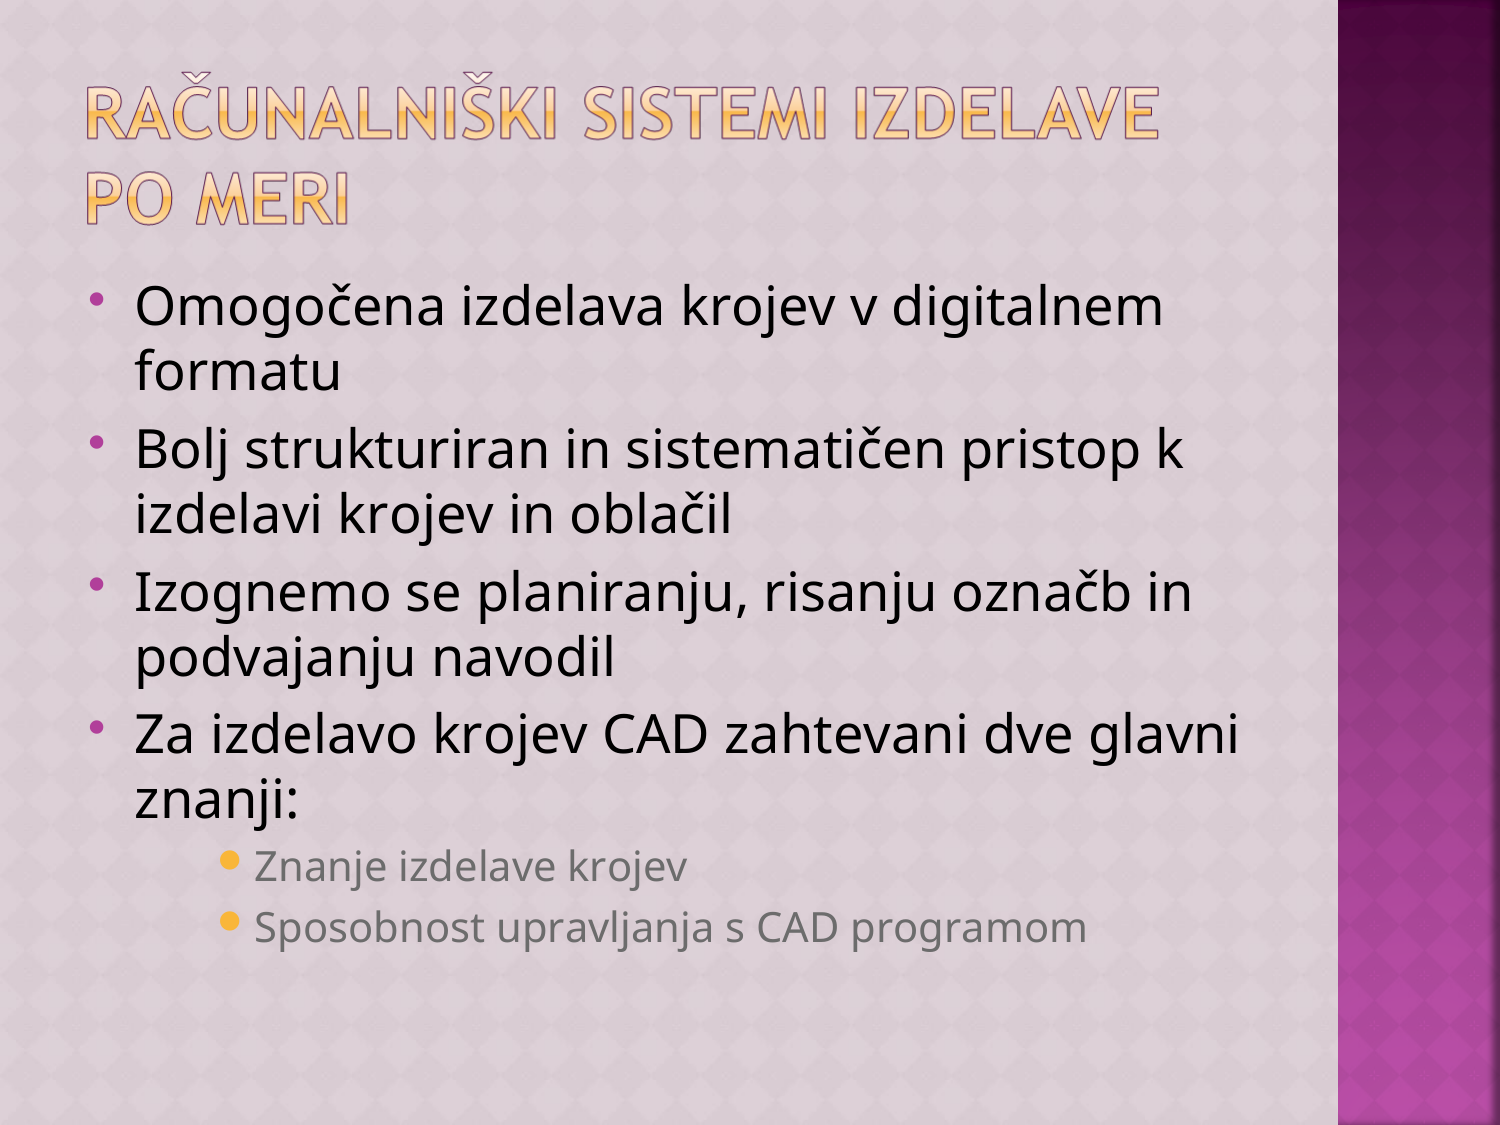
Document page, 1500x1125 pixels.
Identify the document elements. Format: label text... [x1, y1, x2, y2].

picture [0, 0, 1500, 1125]
text_box [40, 48, 1264, 283]
list Omogočena izdelava krojev v digitalnem formatu Bolj strukturiran in sistematičen pristop k izdelavi krojev in oblačil Izognemo se planiranju, risanju označb in podvajanju navodil Za izdelavo krojev CAD zahtevani dve glavni znanji: Znanje izdelave krojev Sposobnost upravljanja s CAD programom [75, 263, 1263, 1060]
